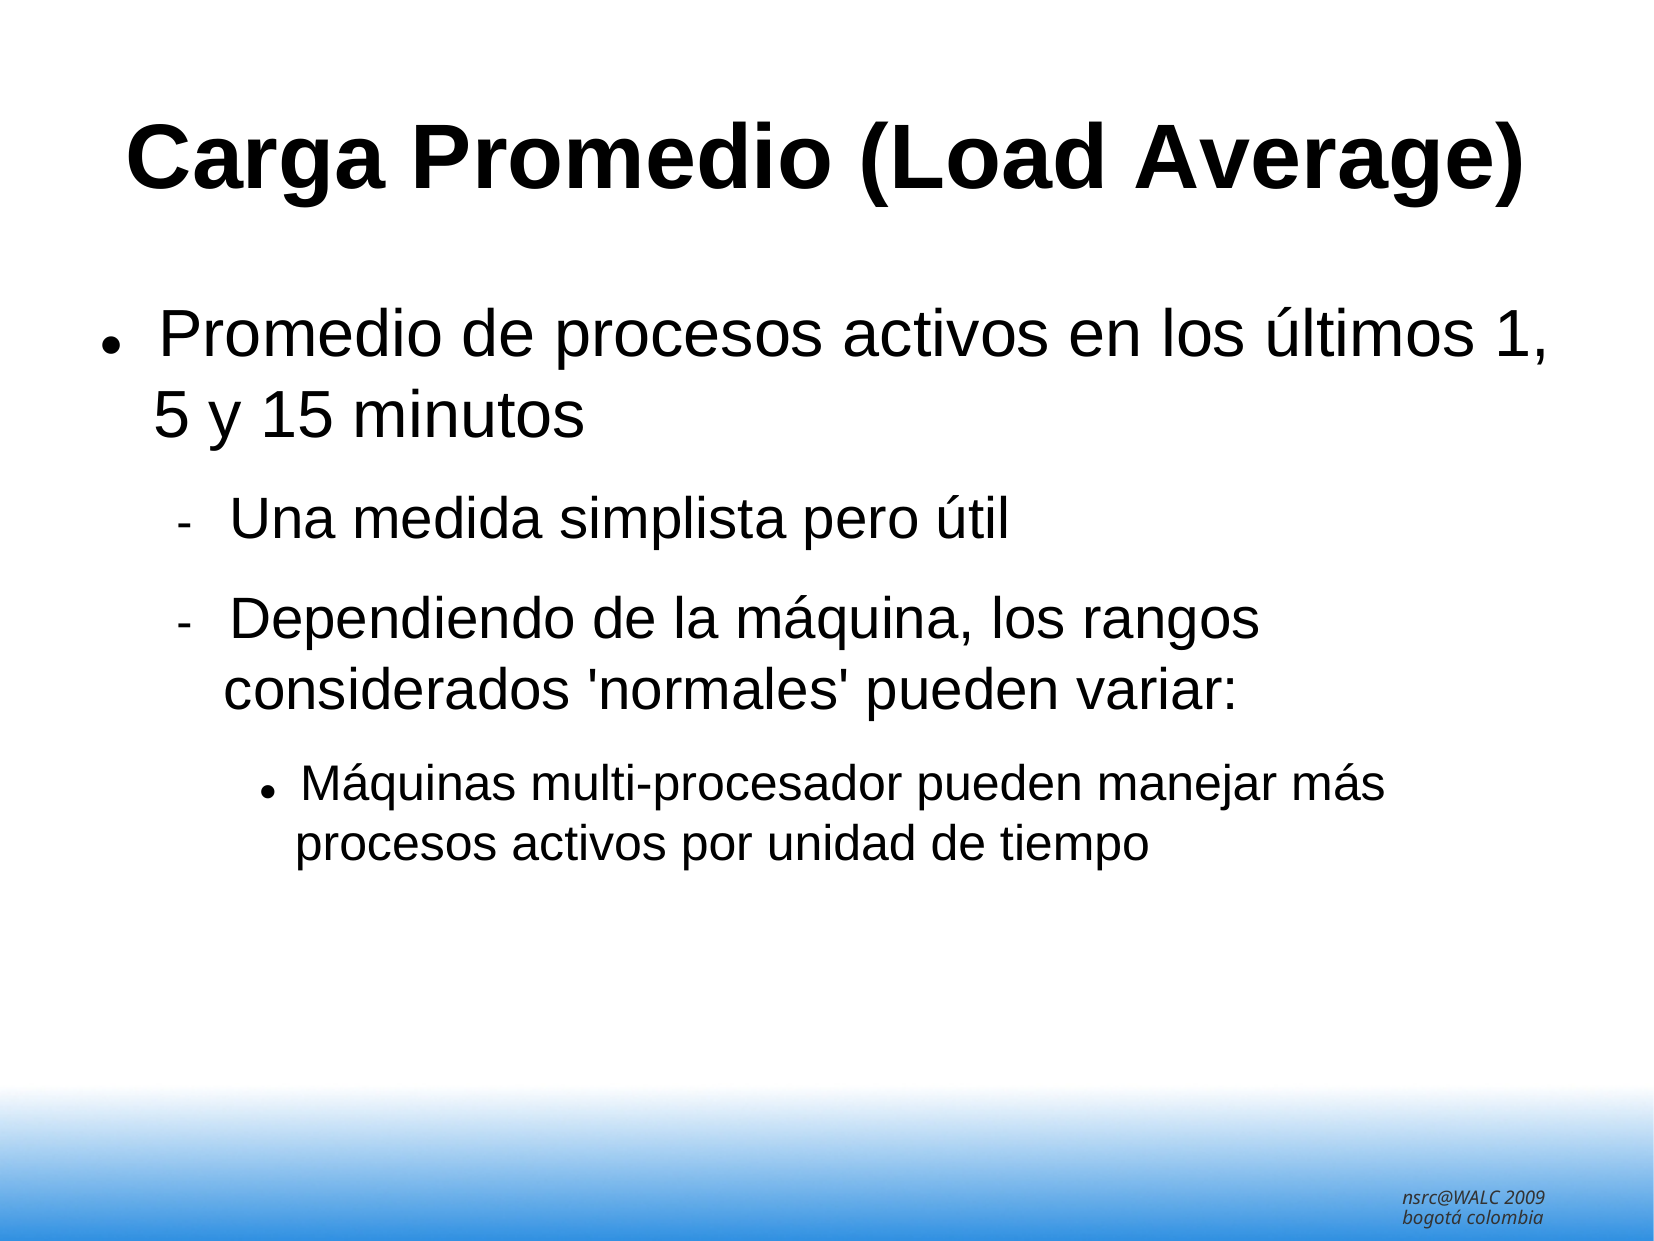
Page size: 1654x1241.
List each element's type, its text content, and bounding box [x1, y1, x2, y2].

picture [0, 1083, 1654, 1241]
list  Promedio de procesos activos en los últimos 1, 5 y 15 minutos  Una medida simplista pero útil  Dependiendo de la máquina, los rangos considerados 'normales' pueden variar:  Máquinas multi-procesador pueden manejar más procesos activos por unidad de tiempo [82, 290, 1571, 1109]
title Carga Promedio (Load Average) [82, 49, 1571, 257]
